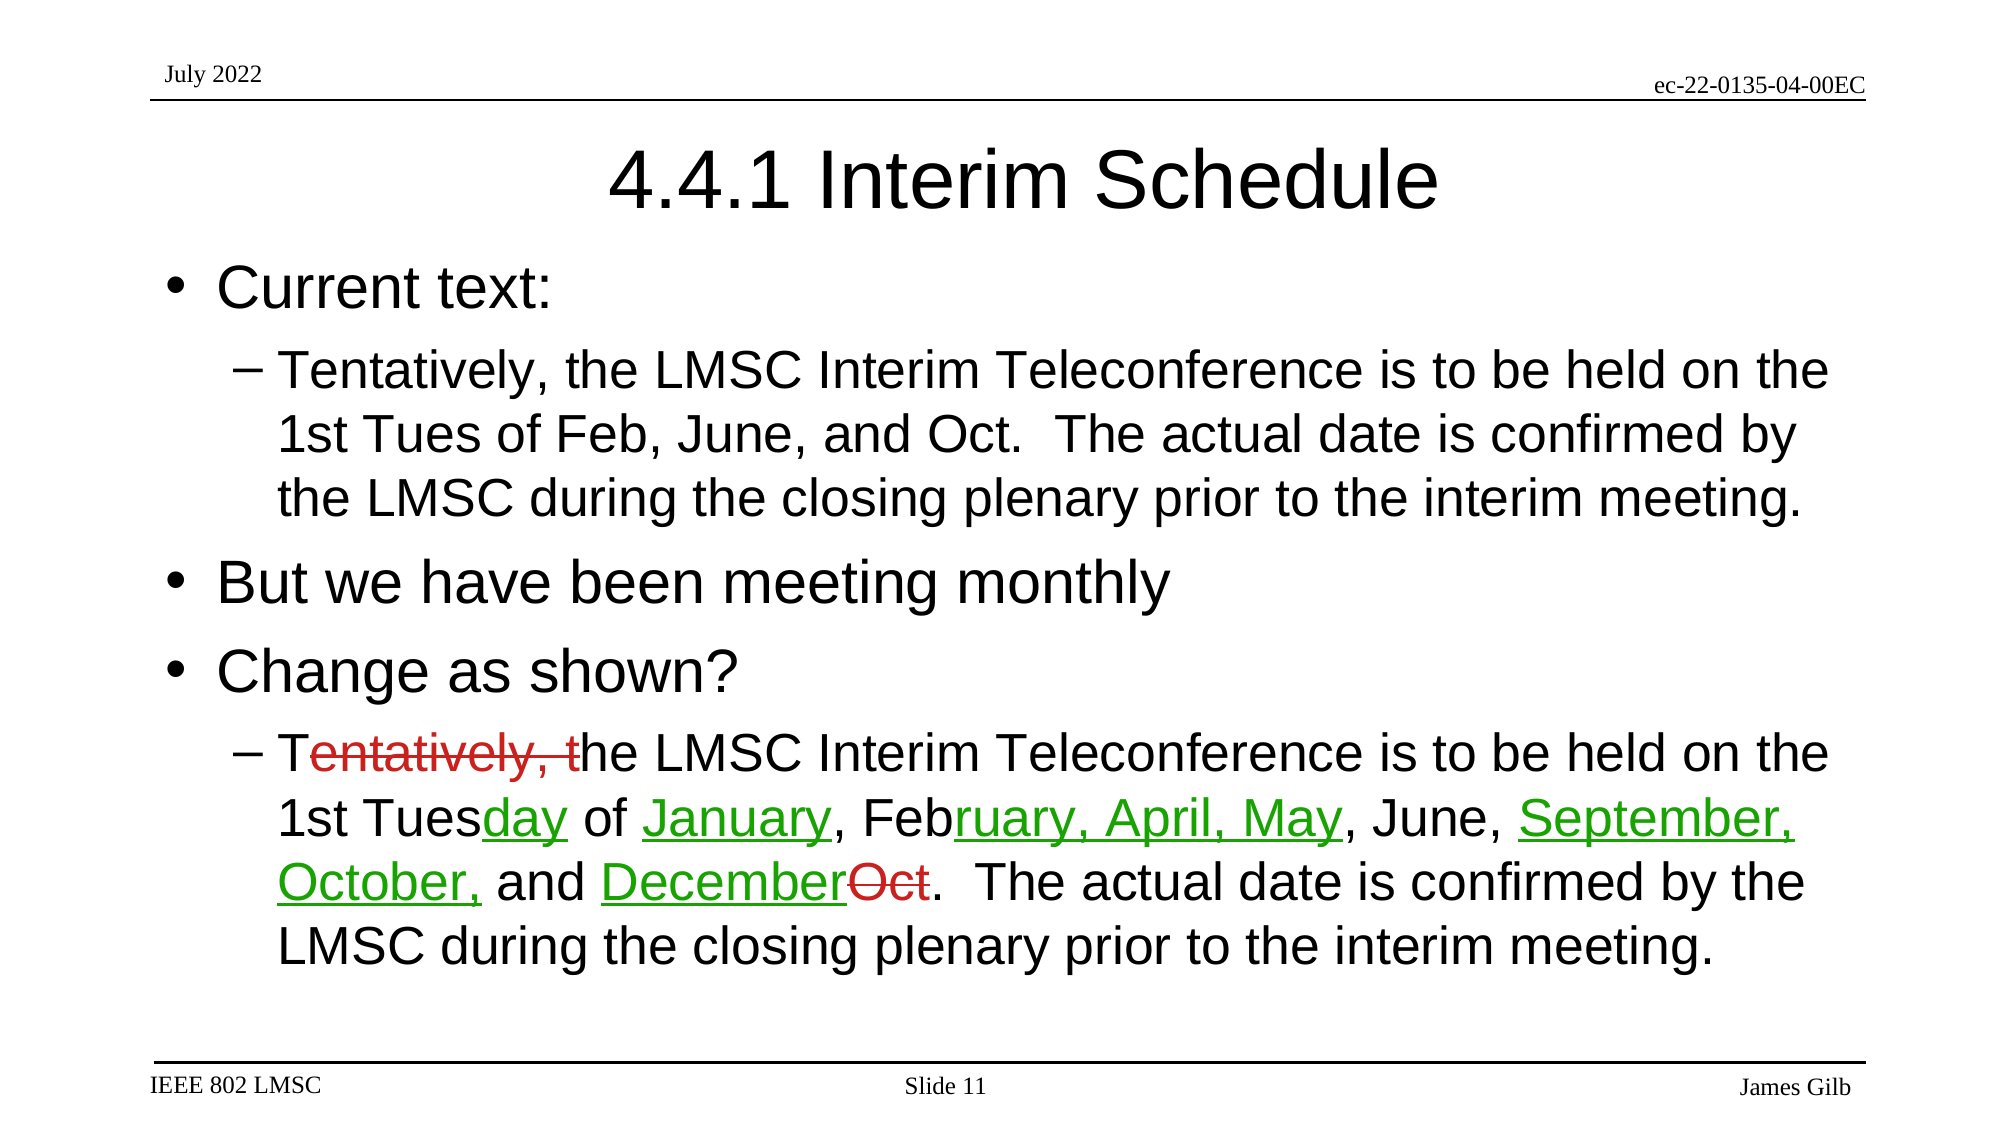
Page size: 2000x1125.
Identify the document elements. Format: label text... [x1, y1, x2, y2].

title 4.4.1 Interim Schedule [149, 112, 1900, 238]
list Current text: Tentatively, the LMSC Interim Teleconference is to be held on the 1st Tues of Feb, June, and Oct. The actual date is confirmed by the LMSC during the closing plenary prior to the interim meeting. But we have been meeting monthly Change as shown? Tentatively, the LMSC Interim Teleconference is to be held on the 1st Tuesday of January, February, April, May, June, September, October, and DecemberOct. The actual date is confirmed by the LMSC during the closing plenary prior to the interim meeting. [149, 239, 1900, 1051]
